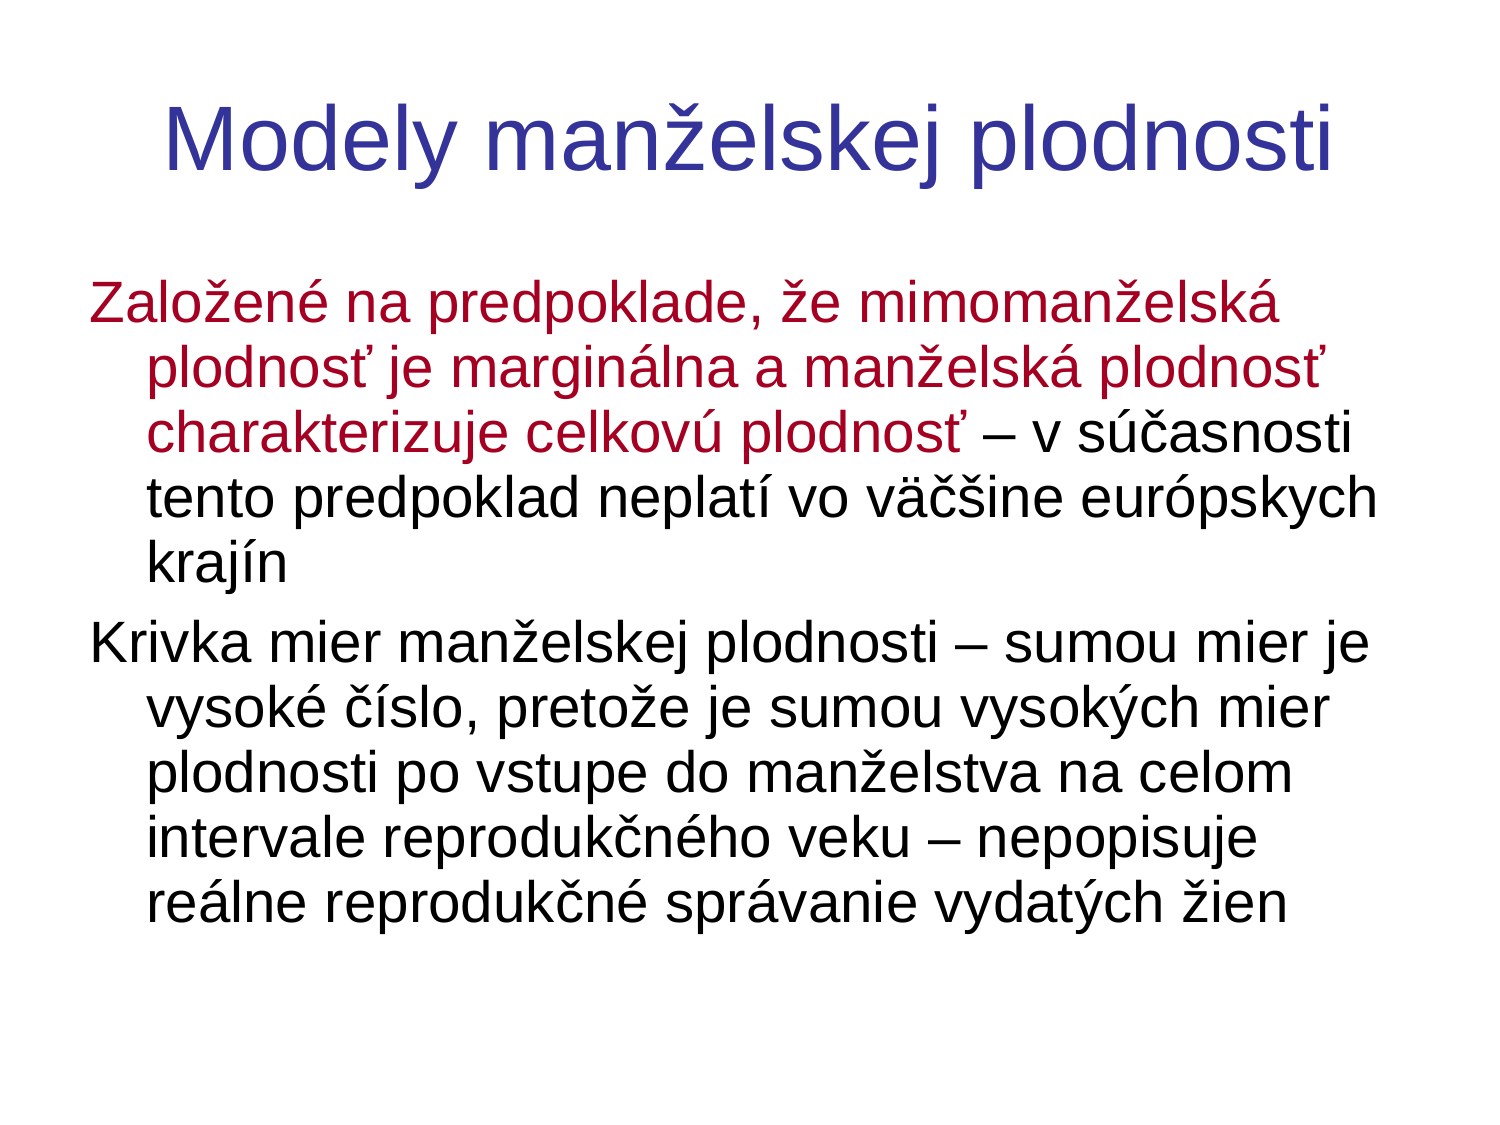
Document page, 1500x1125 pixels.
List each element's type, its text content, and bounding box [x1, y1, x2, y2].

list Založené na predpoklade, že mimomanželská plodnosť je marginálna a manželská plodnosť charakterizuje celkovú plodnosť – v súčasnosti tento predpoklad neplatí vo väčšine európskych krajín Krivka mier manželskej plodnosti – sumou mier je vysoké číslo, pretože je sumou vysokých mier plodnosti po vstupe do manželstva na celom intervale reprodukčného veku – nepopisuje reálne reprodukčné správanie vydatých žien [75, 262, 1426, 1006]
title Modely manželskej plodnosti [75, 45, 1426, 233]
